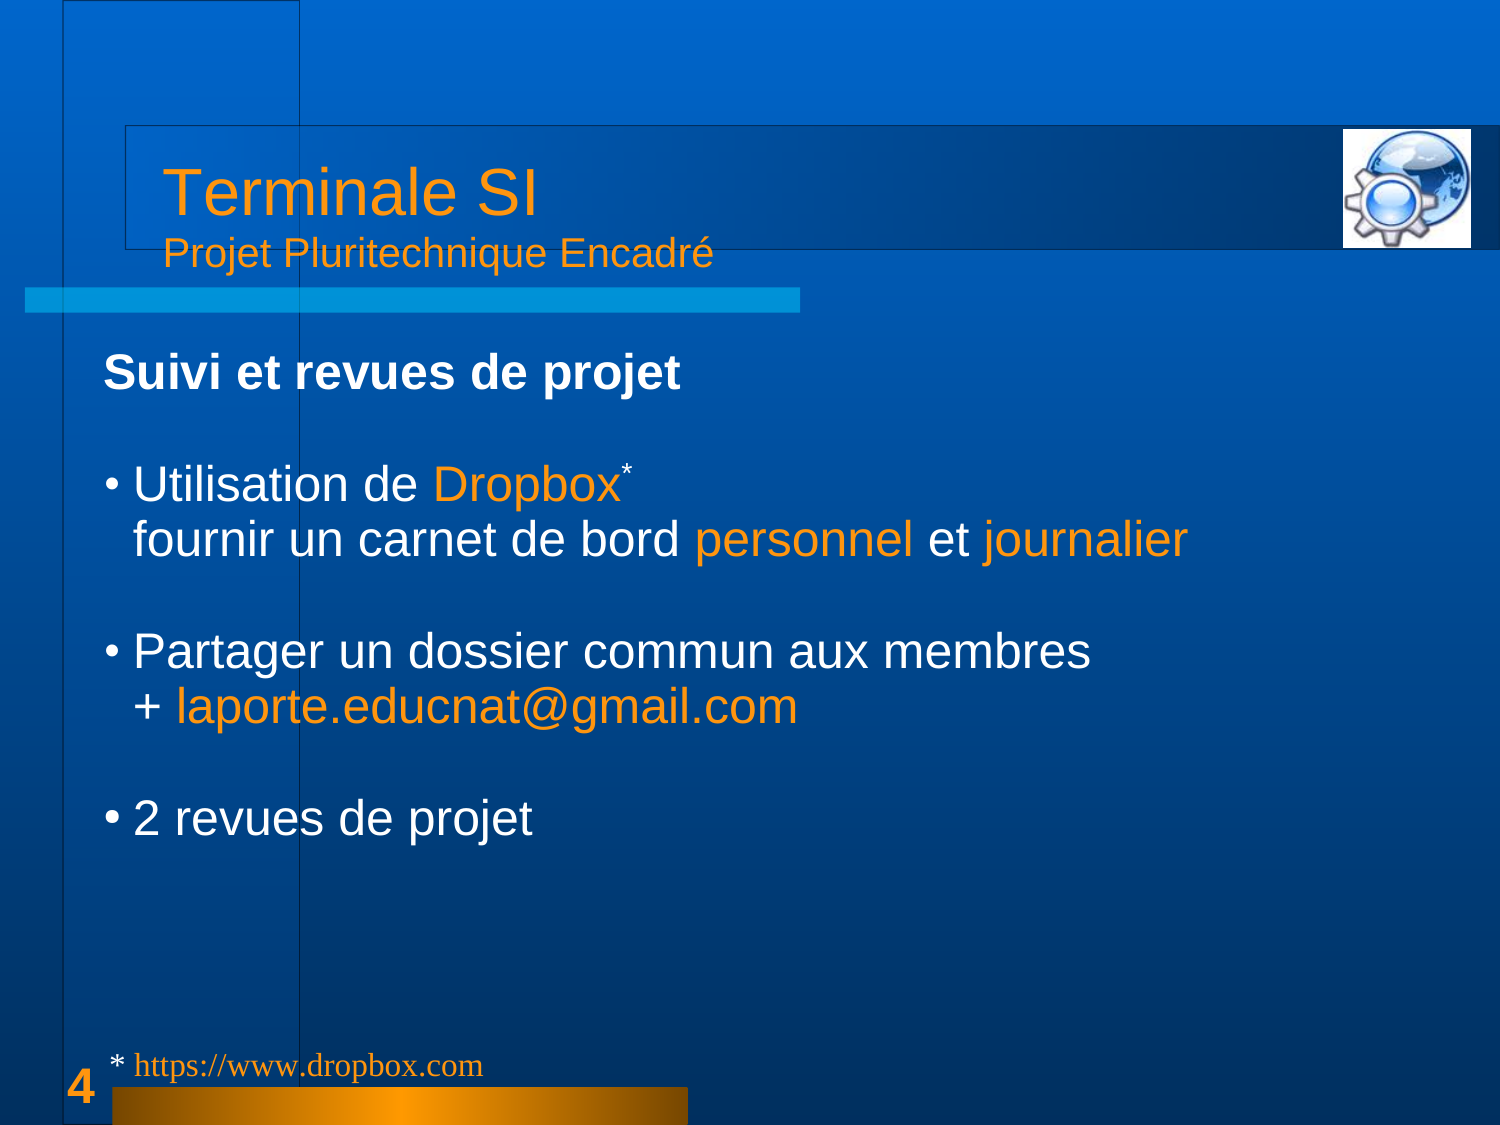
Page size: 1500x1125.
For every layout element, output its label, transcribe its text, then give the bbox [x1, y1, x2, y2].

text_box Suivi et revues de projet Utilisation de Dropbox* fournir un carnet de bord personnel et journalier Partager un dossier commun aux membres + laporte.educnat@gmail.com 2 revues de projet [88, 336, 1418, 858]
text_box * https://www.dropbox.com [94, 1039, 1394, 1092]
picture [1343, 129, 1471, 248]
